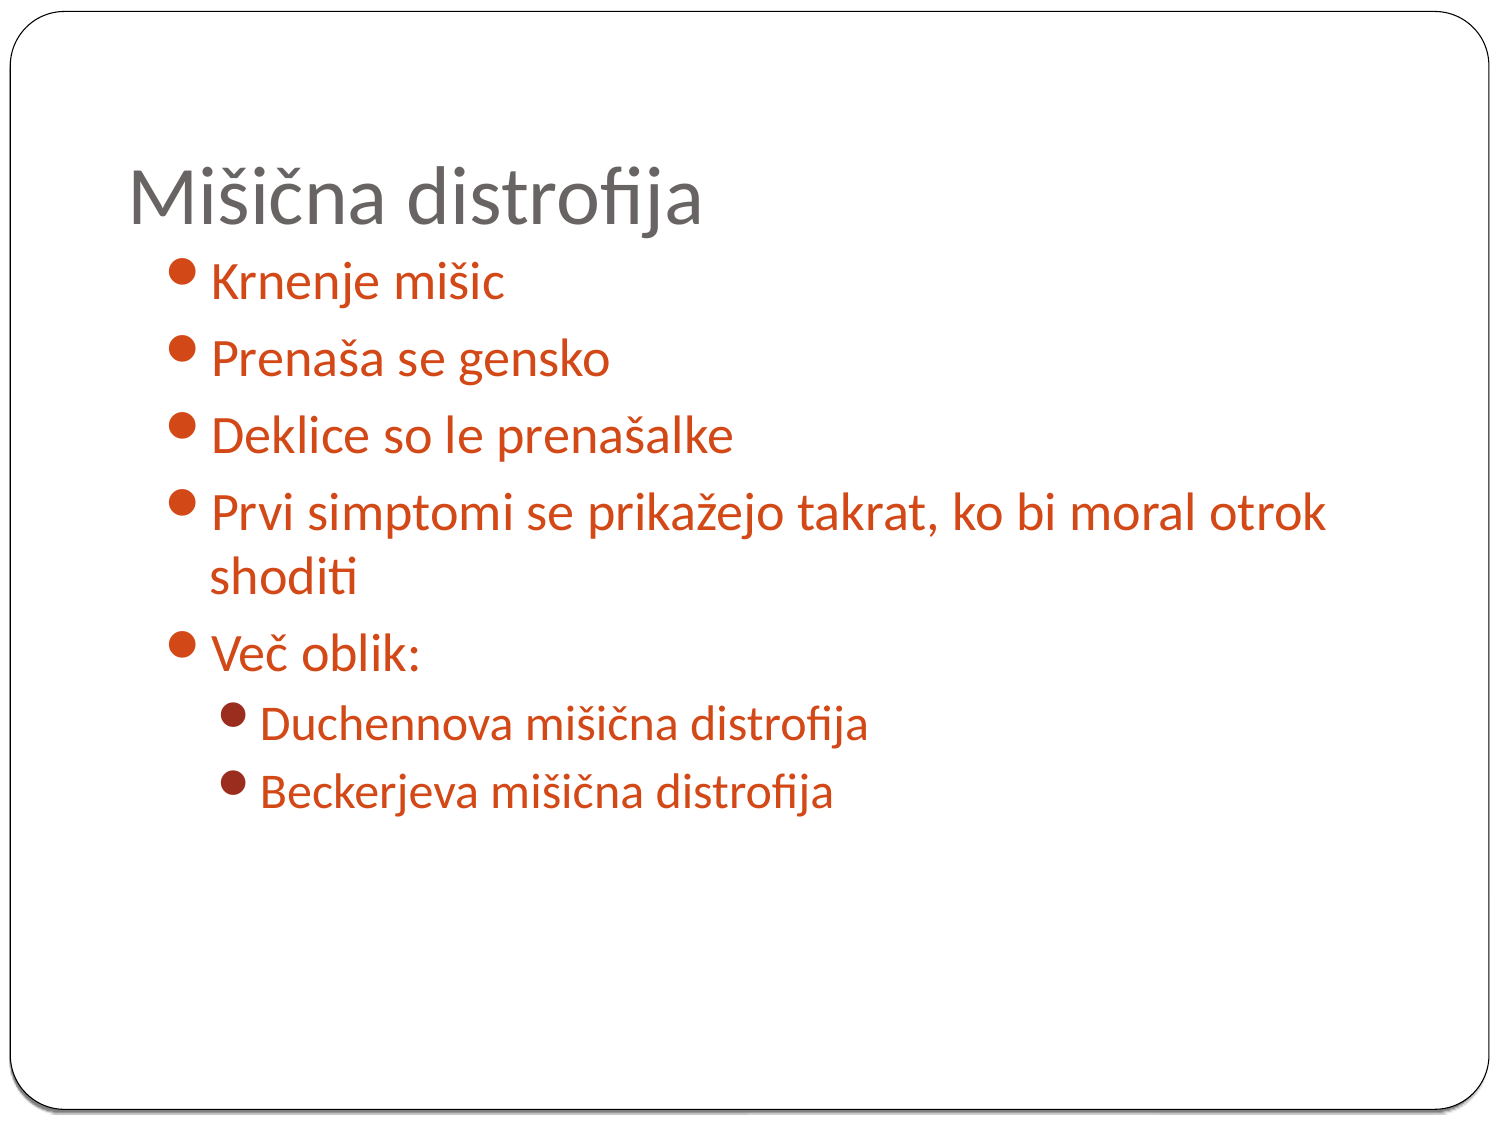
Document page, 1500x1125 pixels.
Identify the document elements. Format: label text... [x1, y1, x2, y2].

title Mišična distrofija [112, 131, 1388, 257]
list Krnenje mišic Prenaša se gensko Deklice so le prenašalke Prvi simptomi se prikažejo takrat, ko bi moral otrok shoditi Več oblik: Duchennova mišična distrofija Beckerjeva mišična distrofija [150, 237, 1425, 988]
